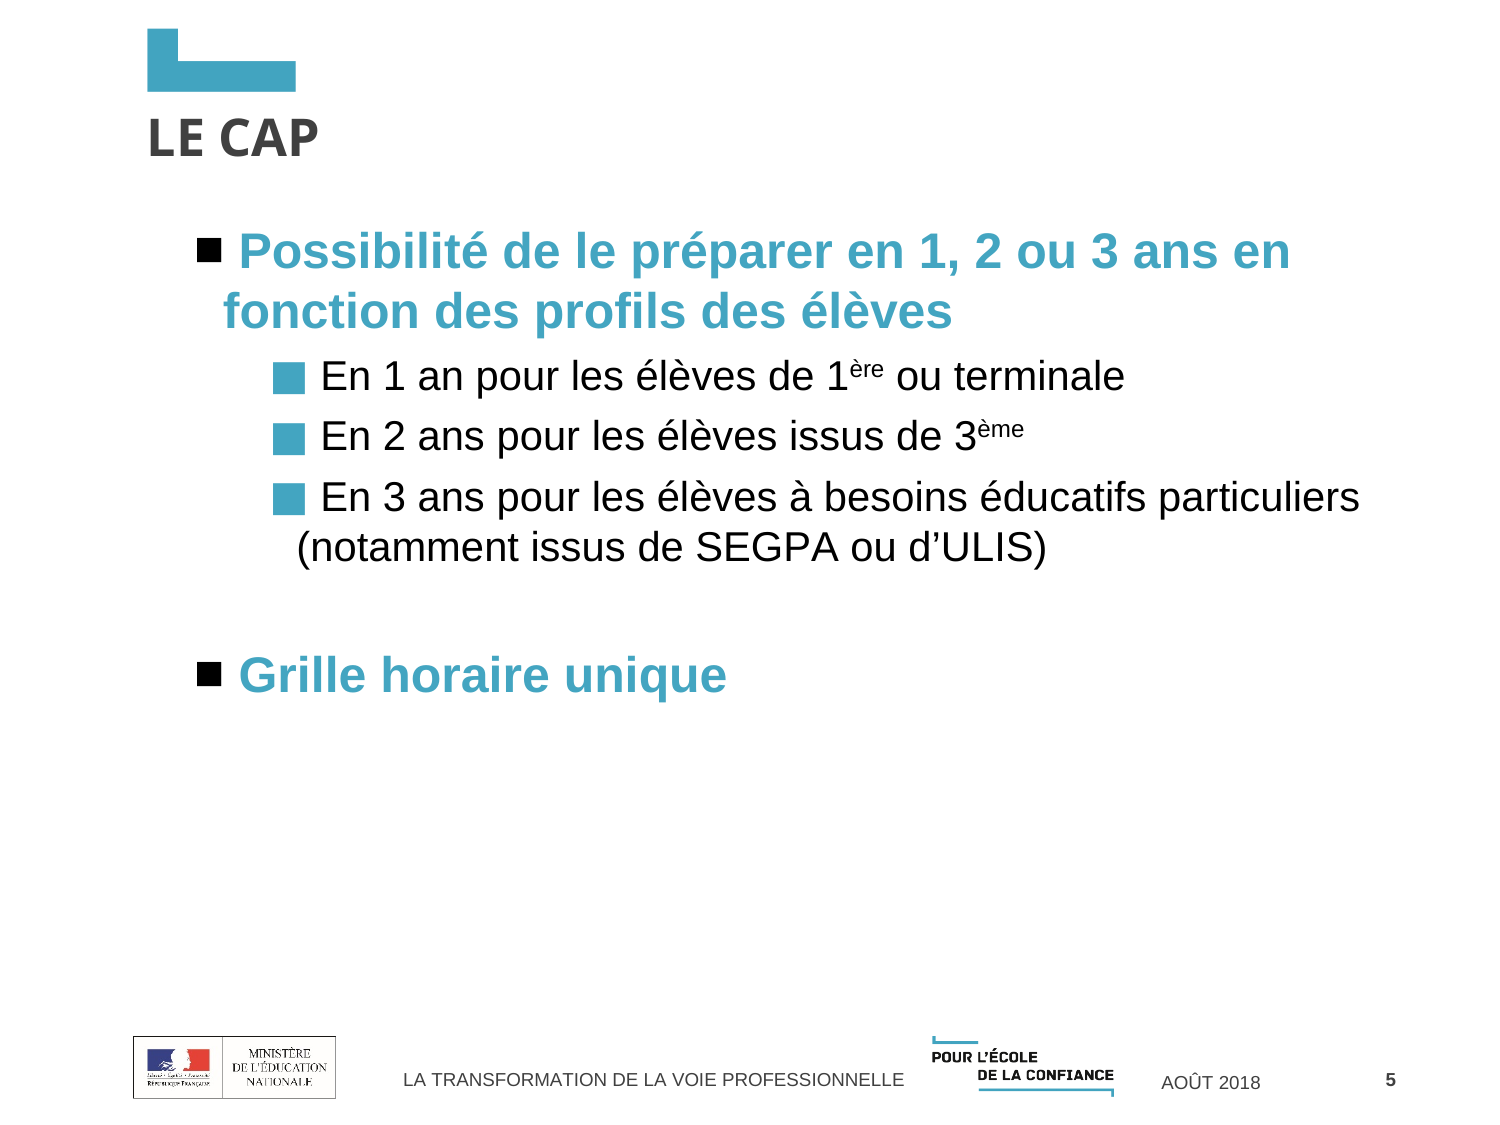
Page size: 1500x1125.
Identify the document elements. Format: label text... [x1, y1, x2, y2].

text_box LE CAP [132, 29, 1426, 242]
text_box Possibilité de le préparer en 1, 2 ou 3 ans en fonction des profils des élèves En 1 an pour les élèves de 1ère ou terminale En 2 ans pour les élèves issus de 3ème En 3 ans pour les élèves à besoins éducatifs particuliers (notamment issus de SEGPA ou d’ULIS) Grille horaire unique [179, 210, 1411, 995]
picture [132, 1035, 336, 1099]
picture [932, 1036, 1114, 1097]
text_box <numéro> [1337, 1048, 1412, 1109]
